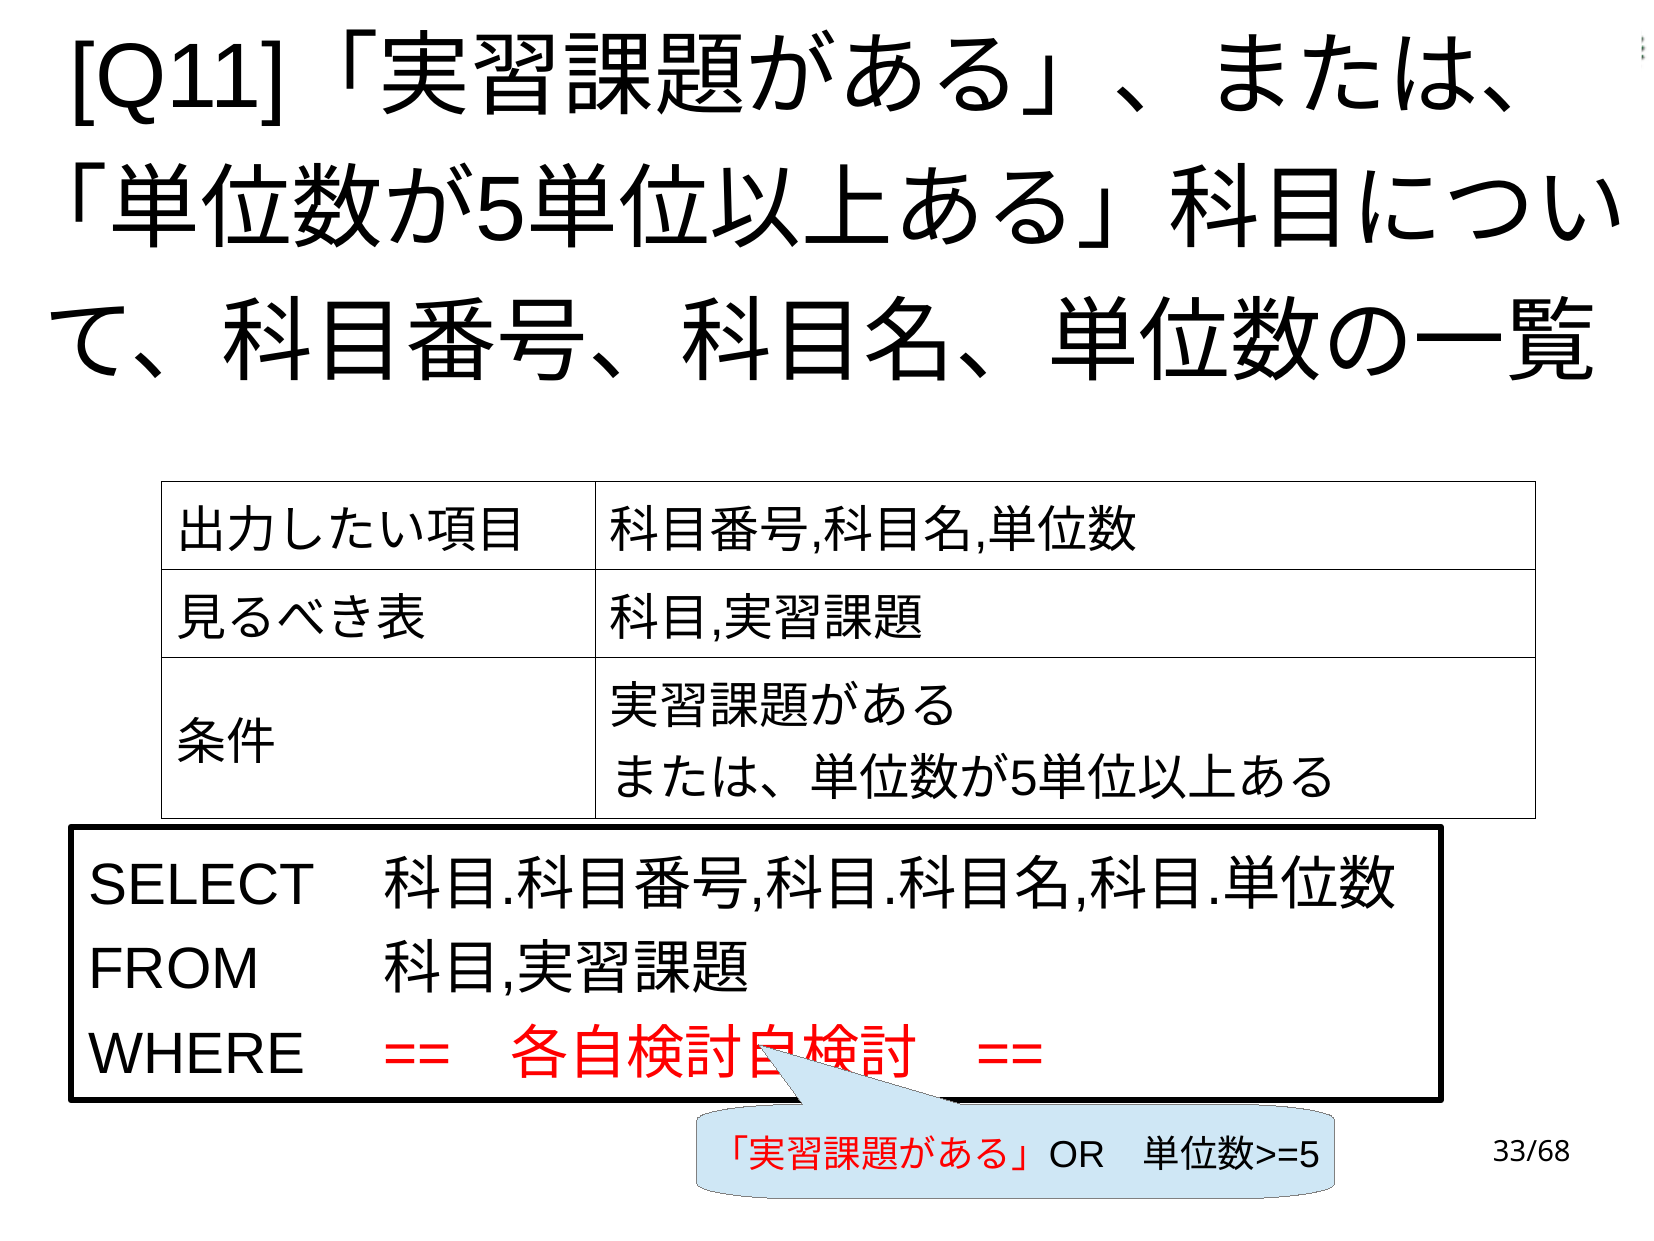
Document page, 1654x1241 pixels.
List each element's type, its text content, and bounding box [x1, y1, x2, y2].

picture [1642, 2, 1650, 99]
table_header 出力したい項目 [162, 482, 595, 569]
text_box 「実習課題がある」OR 単位数>=5 [696, 1044, 1335, 1199]
table_cell 条件 [162, 658, 595, 818]
title [Q11]「実習課題がある」、または、「単位数が5単位以上ある」科目について、科目番号、科目名、単位数の一覧 [0, 5, 1642, 395]
table_cell 実習課題がある または、単位数が5単位以上ある [596, 658, 1535, 818]
text_box SELECT 科目.科目番号,科目.科目名,科目.単位数 FROM 科目,実習課題 WHERE == 各自検討自検討 == [70, 826, 1441, 1070]
table_cell 科目,実習課題 [596, 570, 1535, 657]
table_cell 見るべき表 [162, 570, 595, 657]
table_header 科目番号,科目名,単位数 [596, 482, 1535, 569]
